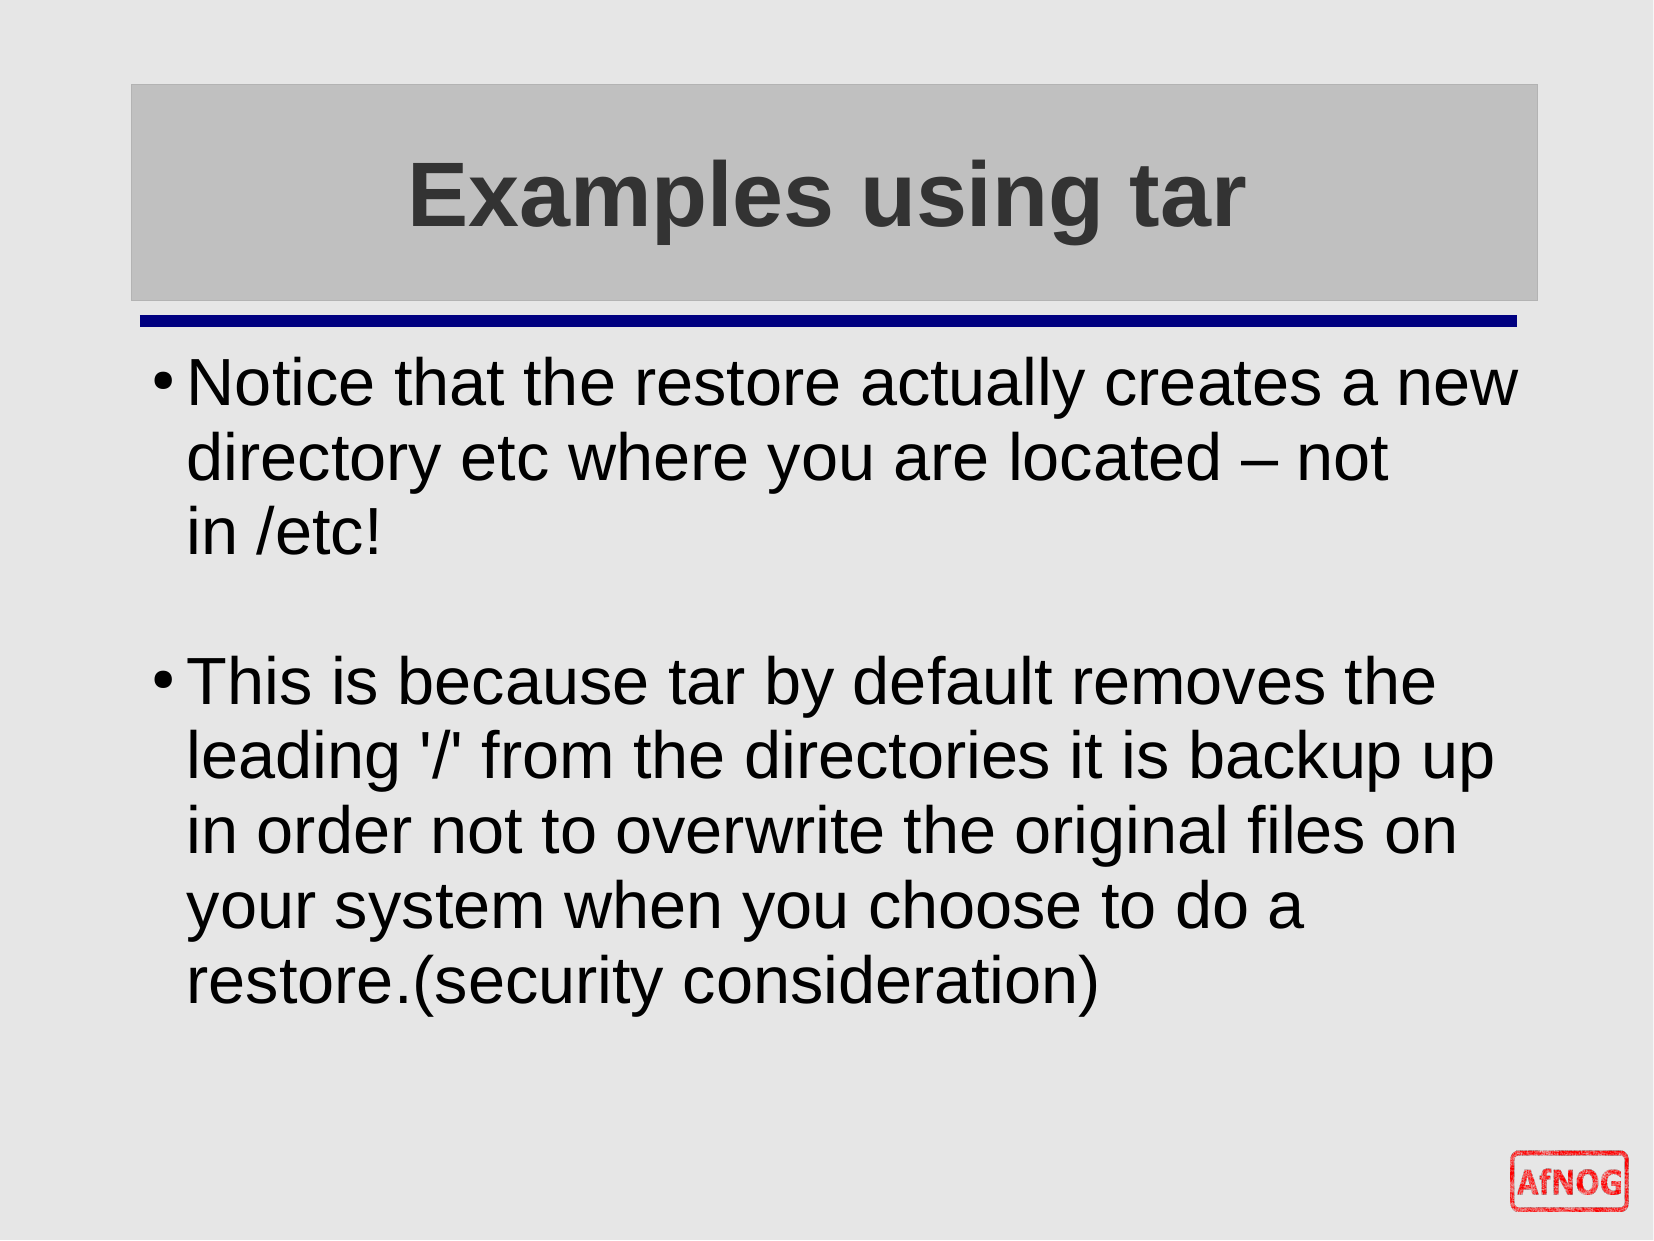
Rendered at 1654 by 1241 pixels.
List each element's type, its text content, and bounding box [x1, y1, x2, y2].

title Examples using tar [121, 91, 1534, 299]
picture [1510, 1150, 1629, 1212]
list Notice that the restore actually creates a new directory etc where you are located – not in /etc! This is because tar by default removes the leading '/' from the directories it is backup up in order not to overwrite the original files on your system when you choose to do a restore.(security consideration) [115, 344, 1529, 1127]
